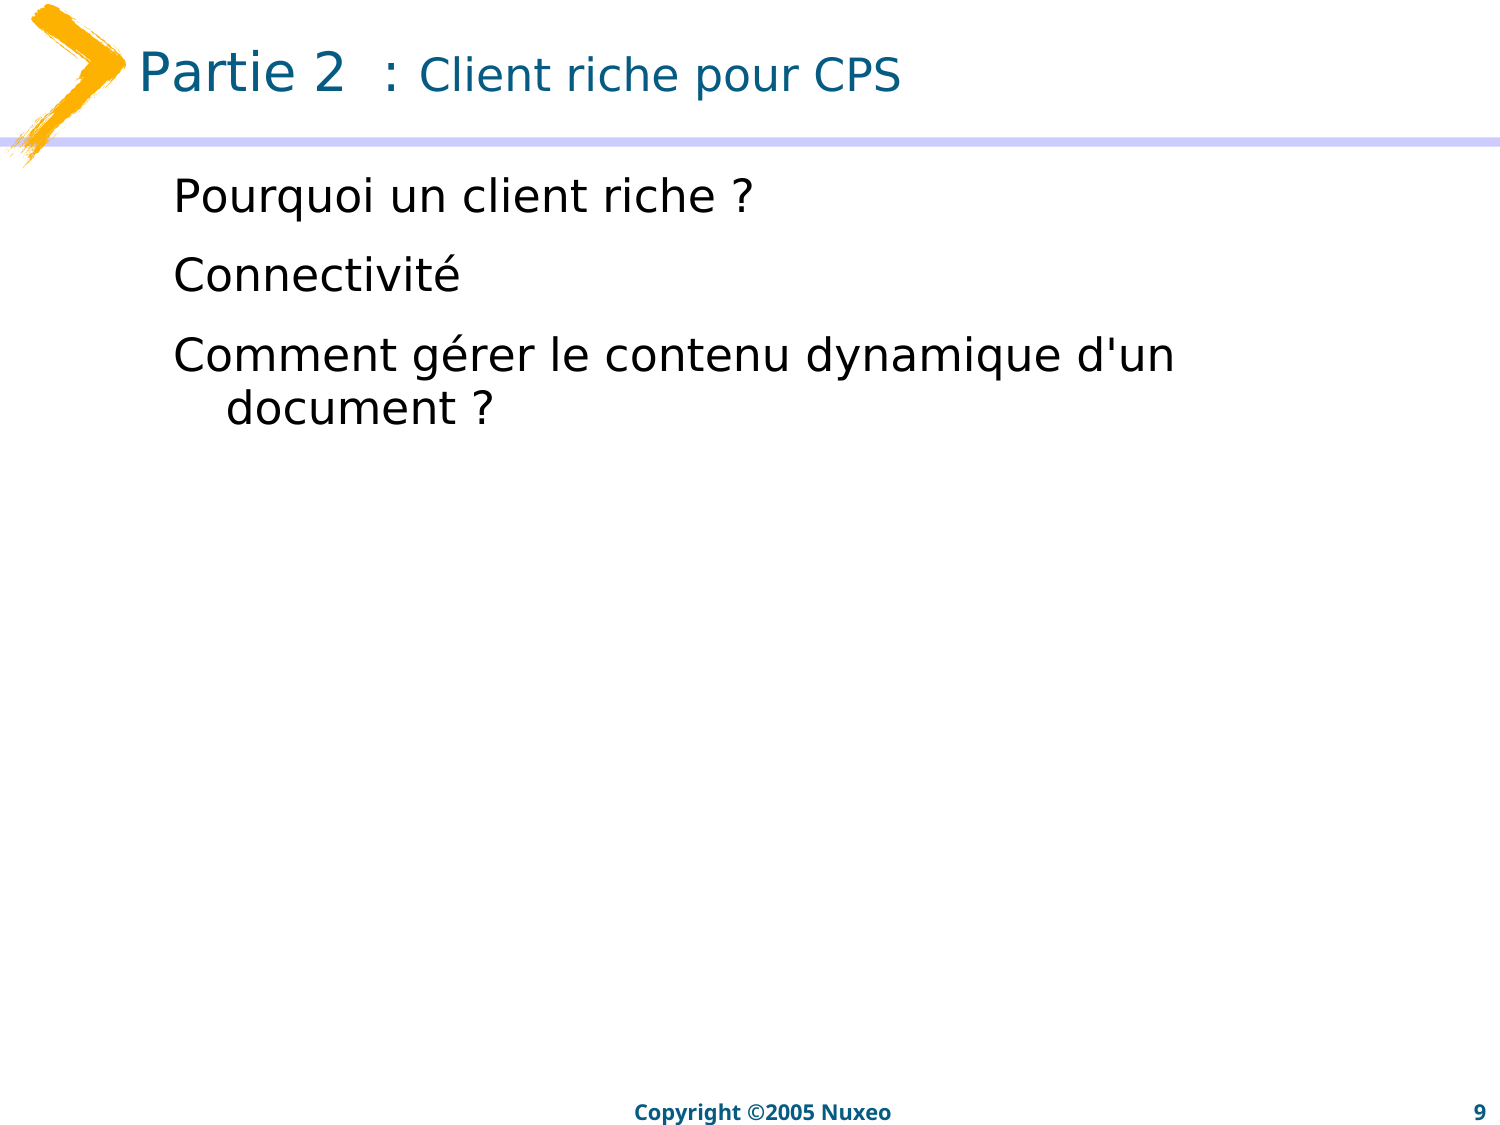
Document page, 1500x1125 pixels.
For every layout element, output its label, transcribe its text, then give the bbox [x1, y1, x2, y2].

list Pourquoi un client riche ? Connectivité Comment gérer le contenu dynamique d'un document ? [170, 170, 1413, 1085]
picture [4, 4, 126, 169]
title Partie 2 : Client riche pour CPS [138, 12, 1409, 130]
